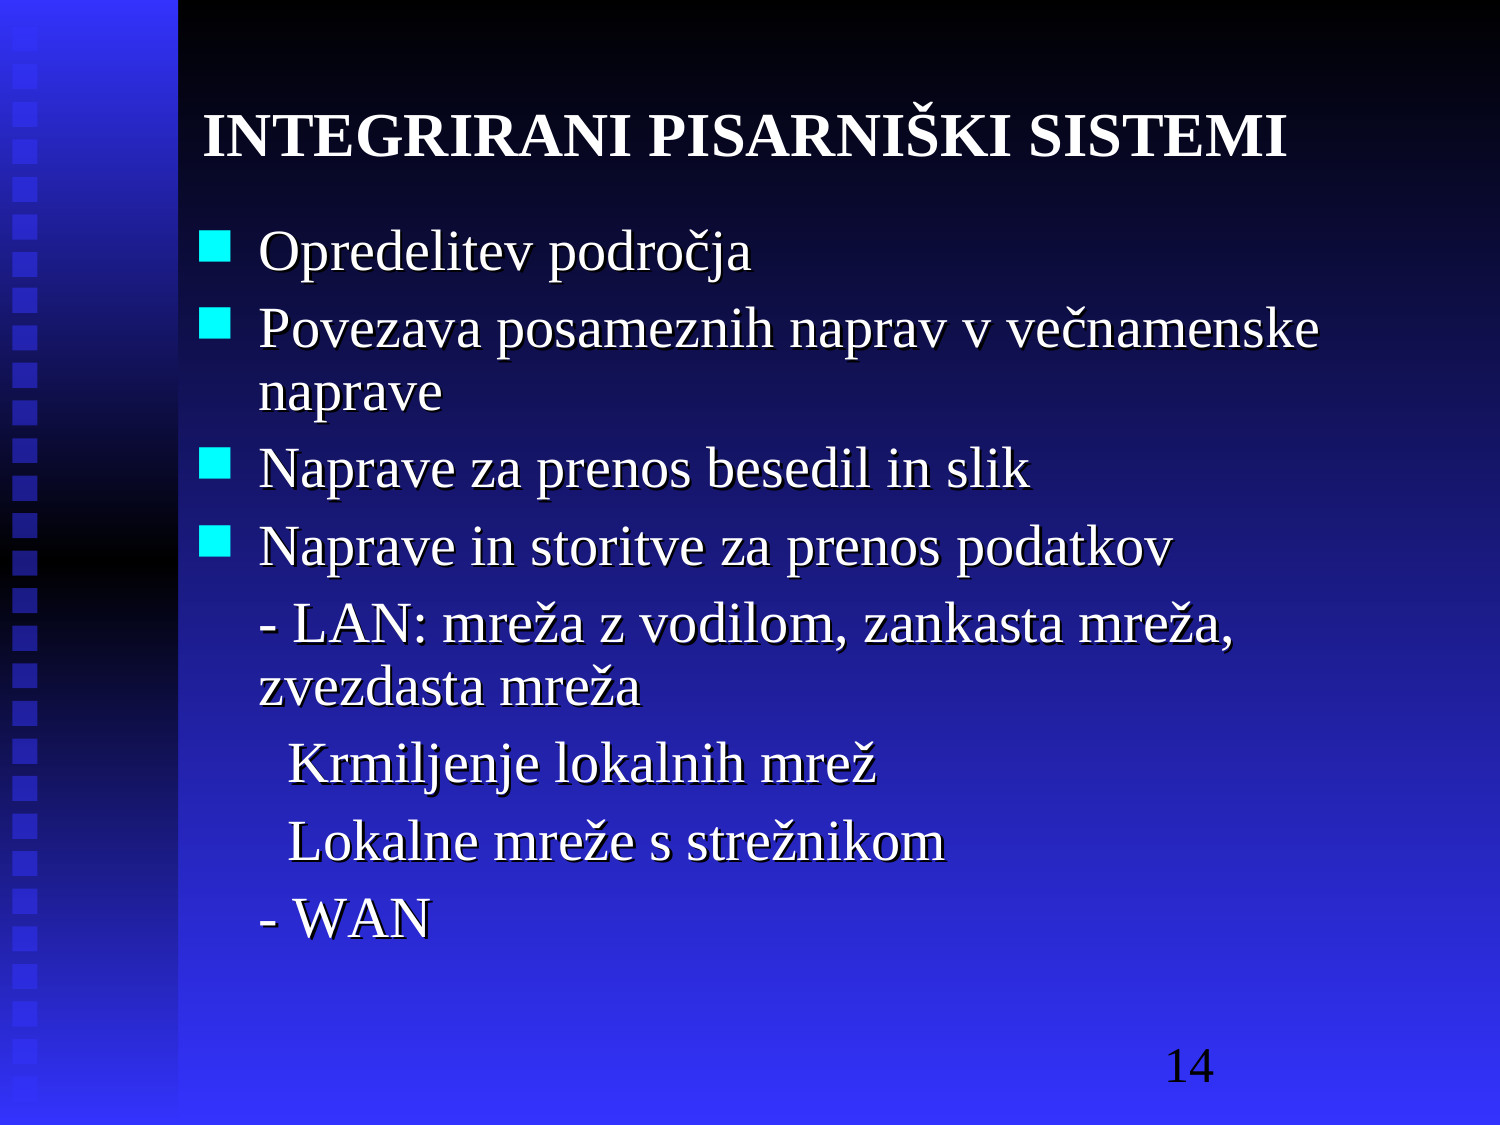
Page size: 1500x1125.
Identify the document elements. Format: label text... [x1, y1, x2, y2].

title INTEGRIRANI PISARNIŠKI SISTEMI [187, 37, 1463, 212]
list Opredelitev področja Povezava posameznih naprav v večnamenske naprave Naprave za prenos besedil in slik Naprave in storitve za prenos podatkov - LAN: mreža z vodilom, zankasta mreža, zvezdasta mreža Krmiljenje lokalnih mrež Lokalne mreže s strežnikom - WAN [187, 212, 1463, 959]
